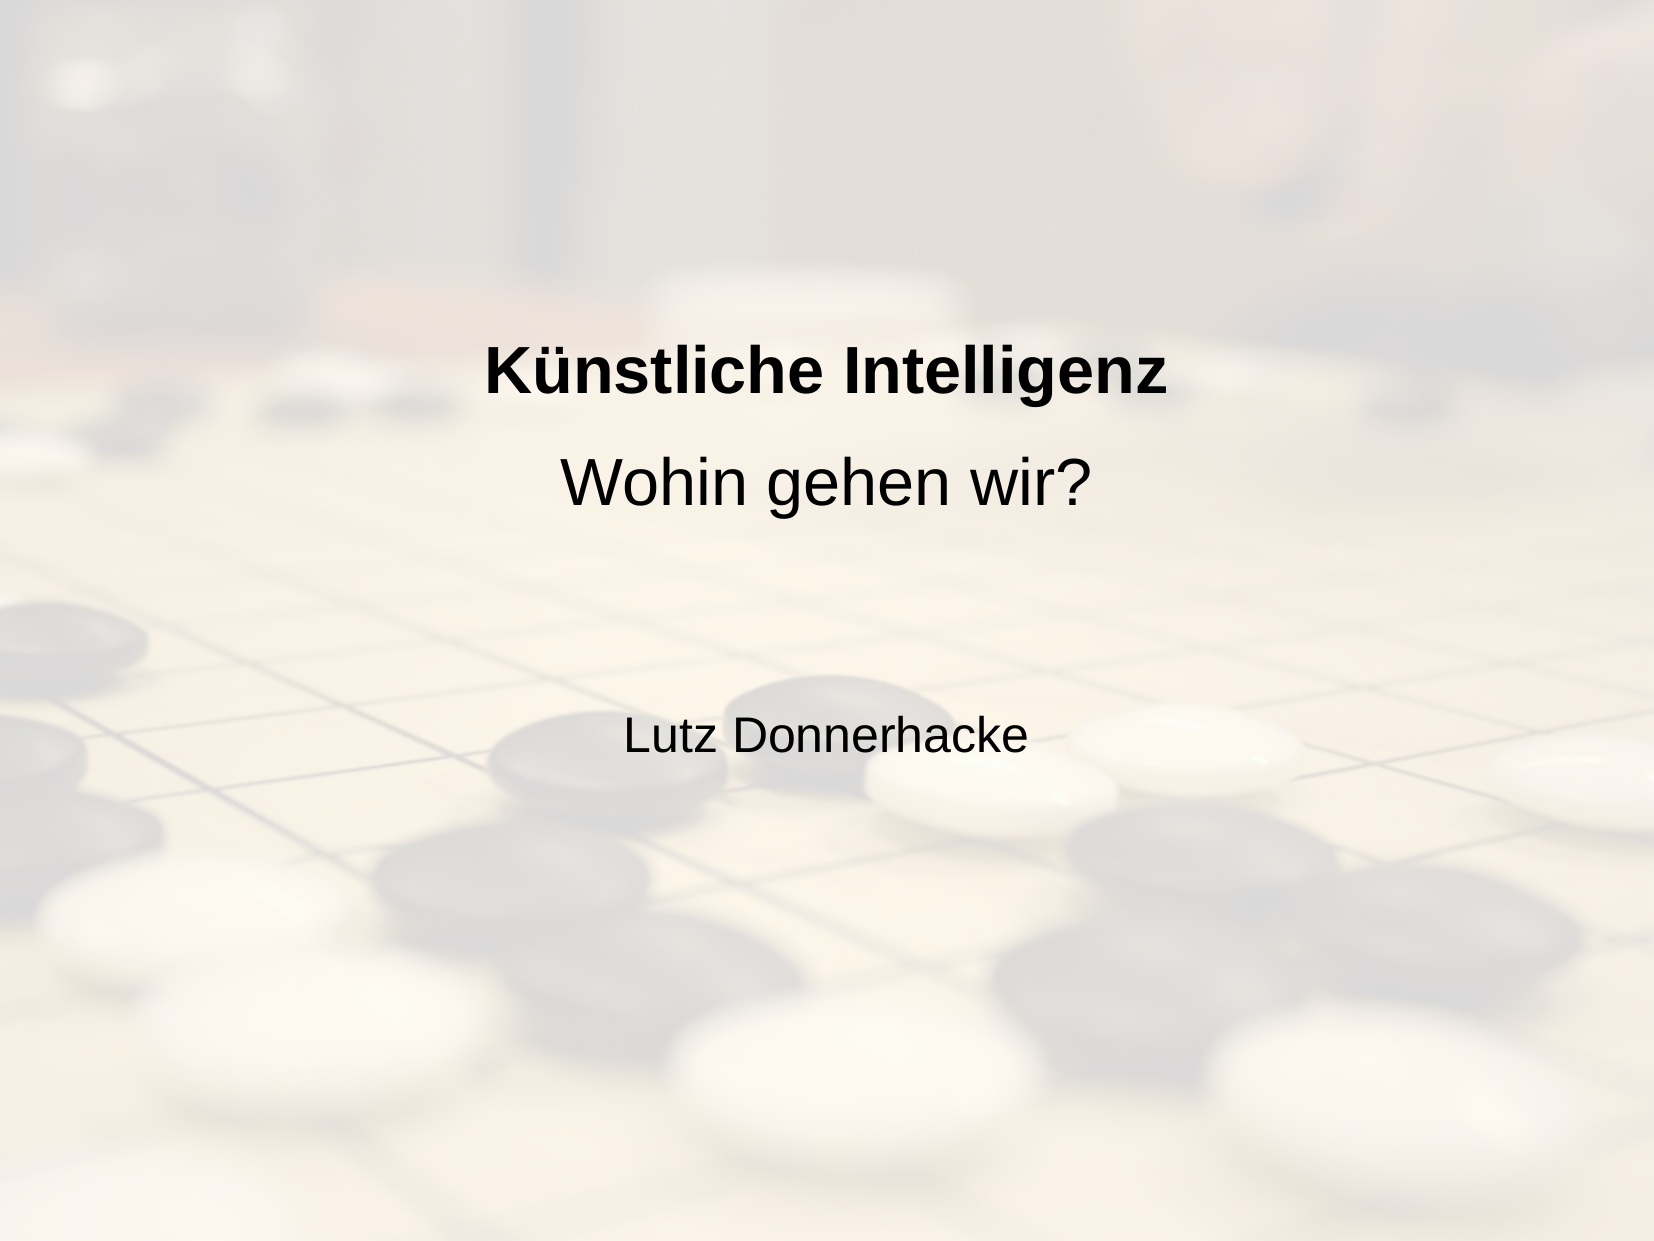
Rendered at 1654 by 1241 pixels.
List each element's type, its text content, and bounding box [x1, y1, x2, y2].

subtitle Künstliche Intelligenz Wohin gehen wir? Lutz Donnerhacke [82, 49, 1571, 1010]
